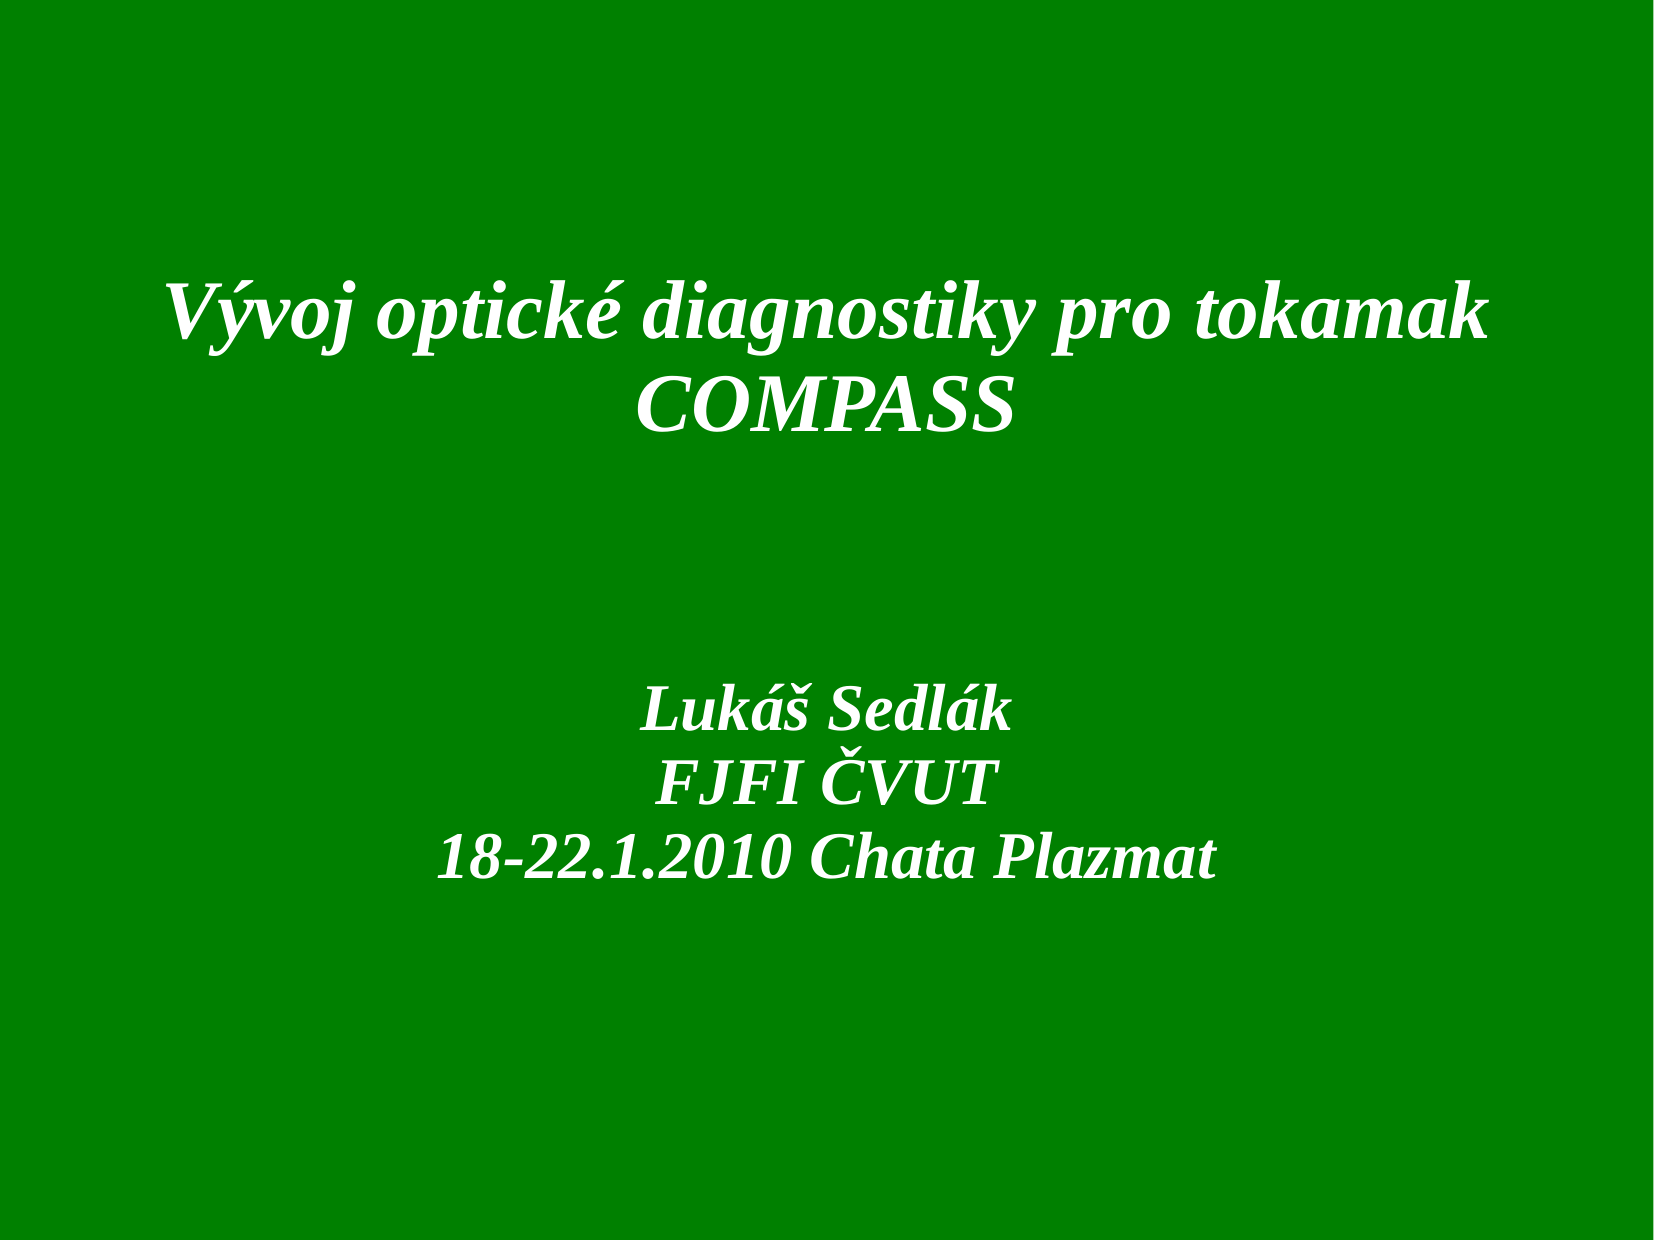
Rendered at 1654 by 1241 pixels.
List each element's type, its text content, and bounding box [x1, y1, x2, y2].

subtitle Vývoj optické diagnostiky pro tokamak COMPASS Lukáš Sedlák FJFI ČVUT 18-22.1.2010 Chata Plazmat [82, 56, 1571, 1102]
